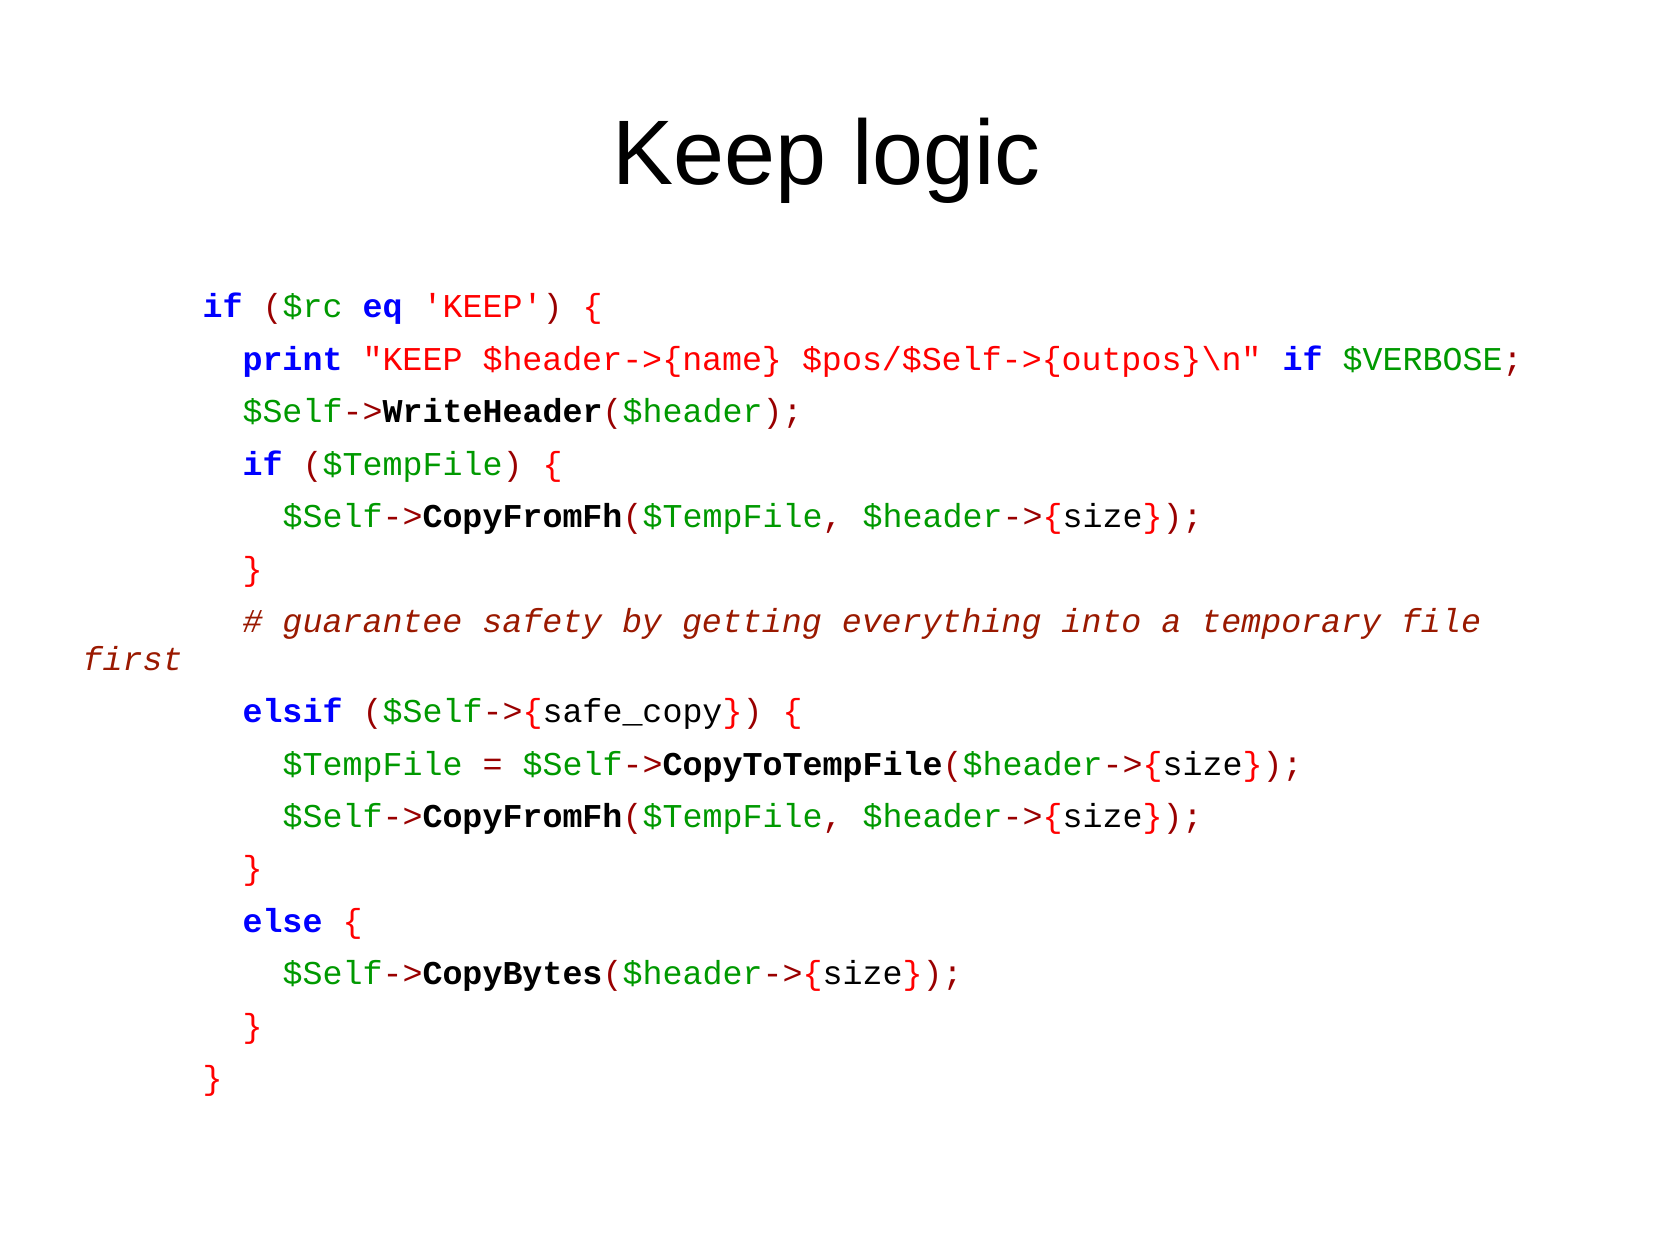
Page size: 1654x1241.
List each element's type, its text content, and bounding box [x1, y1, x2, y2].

list if ($rc eq 'KEEP') { print "KEEP $header->{name} $pos/$Self->{outpos}\n" if $VERBOSE; $Self->WriteHeader($header); if ($TempFile) { $Self->CopyFromFh($TempFile, $header->{size}); } # guarantee safety by getting everything into a temporary file first elsif ($Self->{safe_copy}) { $TempFile = $Self->CopyToTempFile($header->{size}); $Self->CopyFromFh($TempFile, $header->{size}); } else { $Self->CopyBytes($header->{size}); } } [82, 290, 1571, 1109]
title Keep logic [82, 49, 1571, 257]
